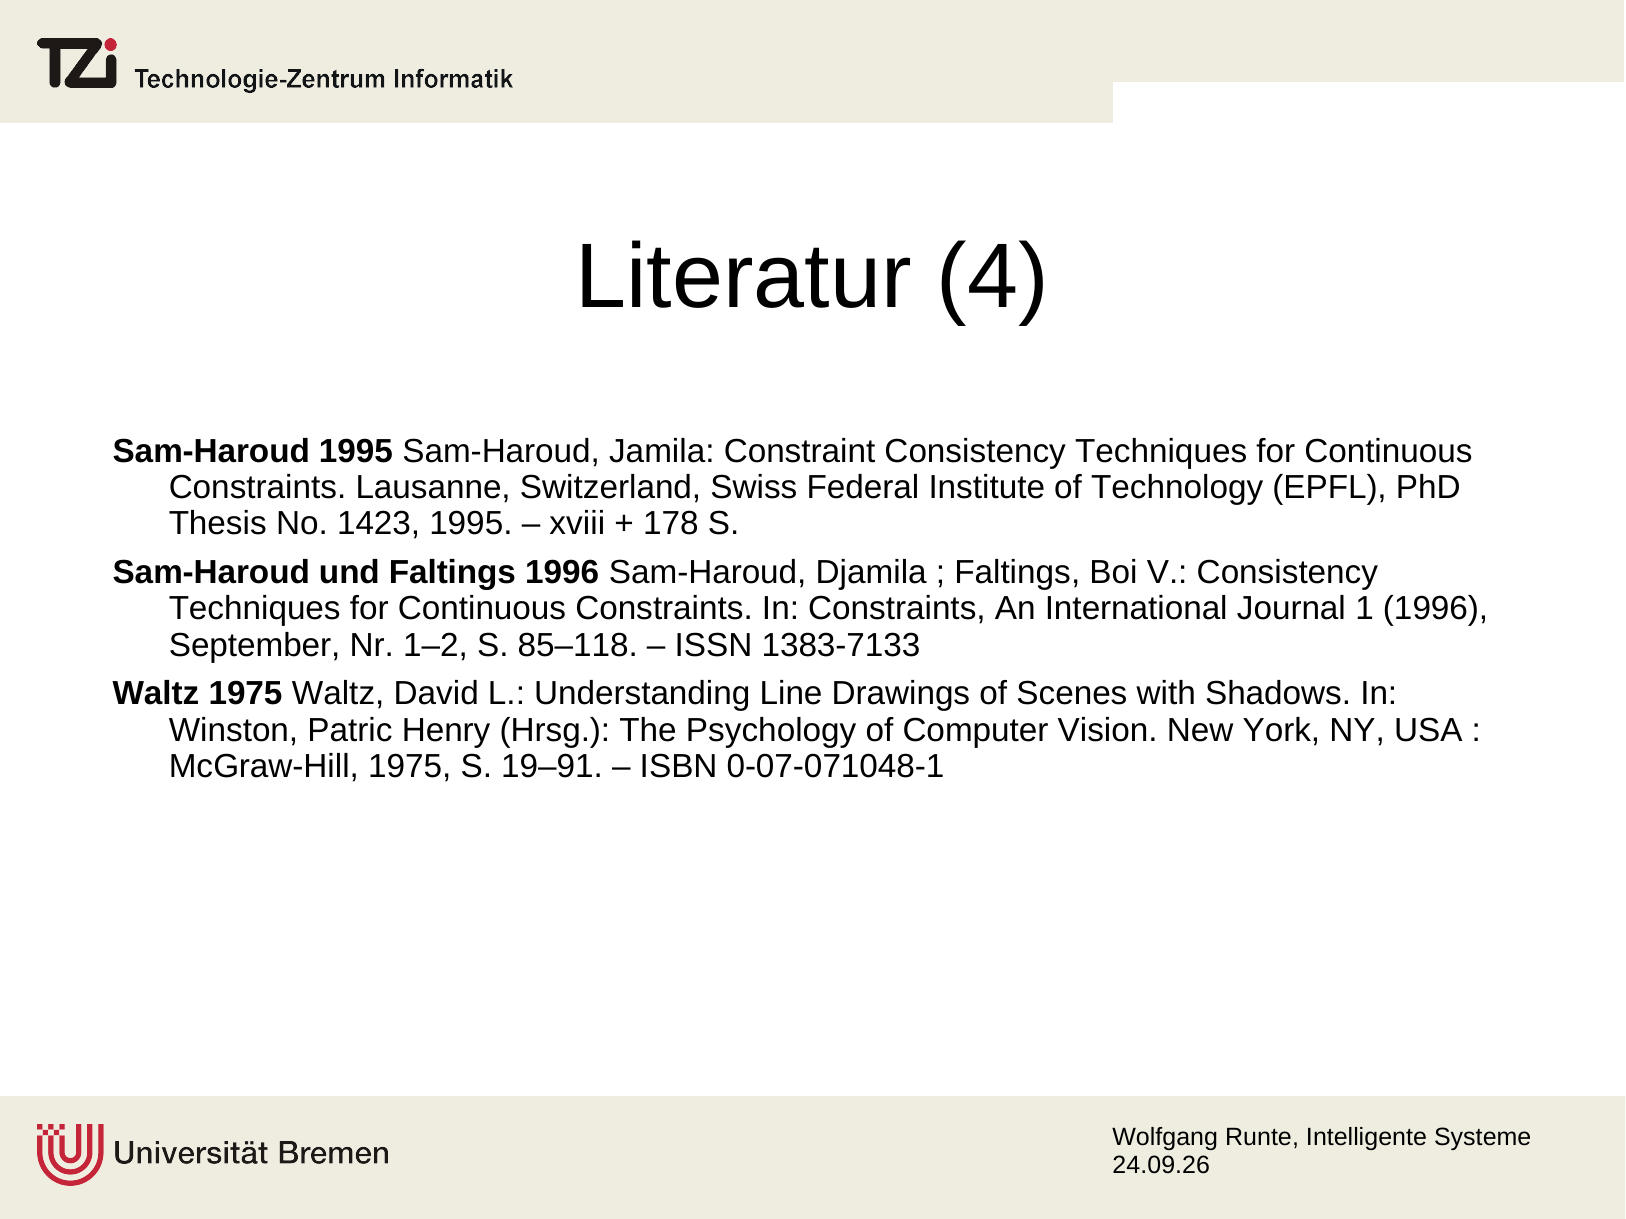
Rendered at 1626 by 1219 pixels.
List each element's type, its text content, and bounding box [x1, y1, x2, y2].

picture [37, 1124, 388, 1186]
picture [37, 38, 513, 93]
list Sam-Haroud 1995 Sam-Haroud, Jamila: Constraint Consistency Techniques for Continuous Constraints. Lausanne, Switzerland, Swiss Federal Institute of Technology (EPFL), PhD Thesis No. 1423, 1995. – xviii + 178 S. Sam-Haroud und Faltings 1996 Sam-Haroud, Djamila ; Faltings, Boi V.: Consistency Techniques for Continuous Constraints. In: Constraints, An International Journal 1 (1996), September, Nr. 1–2, S. 85–118. – ISSN 1383-7133 Waltz 1975 Waltz, David L.: Understanding Line Drawings of Scenes with Shadows. In: Winston, Patric Henry (Hrsg.): The Psychology of Computer Vision. New York, NY, USA : McGraw-Hill, 1975, S. 19–91. – ISBN 0-07-071048-1 [112, 433, 1513, 1070]
title Literatur (4) [112, 162, 1513, 393]
